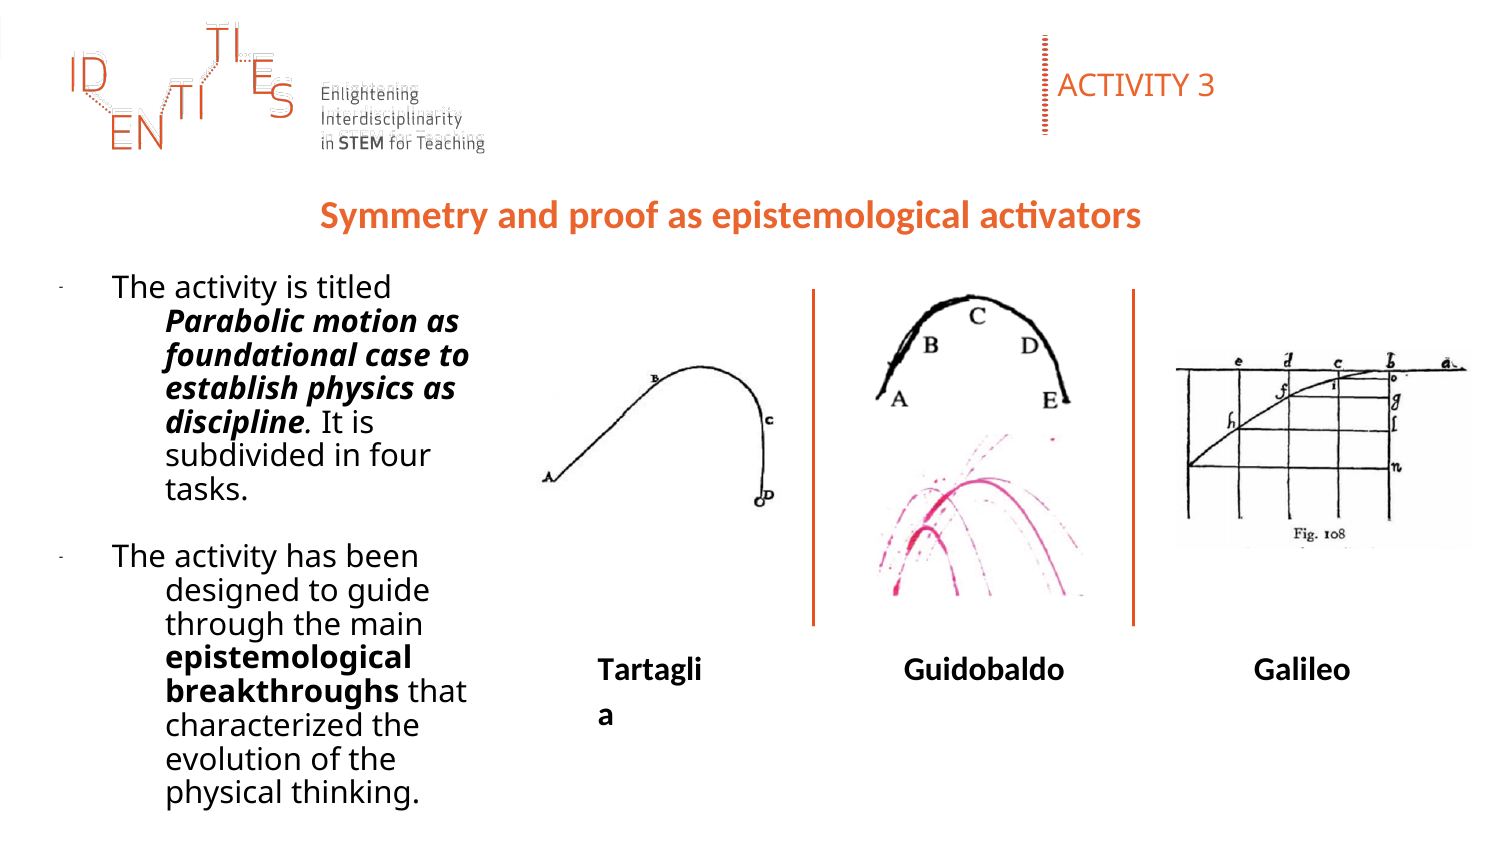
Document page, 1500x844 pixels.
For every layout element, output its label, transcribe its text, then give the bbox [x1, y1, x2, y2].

text_box ACTIVITY 3 [1046, 60, 1444, 109]
picture [521, 274, 1493, 628]
text_box Tartaglia [582, 625, 733, 694]
picture [71, 18, 485, 157]
text_box Symmetry and proof as epistemological activators [60, 175, 1403, 275]
picture [1042, 35, 1051, 135]
text_box The activity is titled Parabolic motion as foundational case to establish physics as discipline. It is subdivided in four tasks. The activity has been designed to guide through the main epistemological breakthroughs that characterized the evolution of the physical thinking. [0, 256, 500, 844]
text_box Guidobaldo [871, 625, 1098, 694]
text_box Galileo [1190, 625, 1416, 694]
